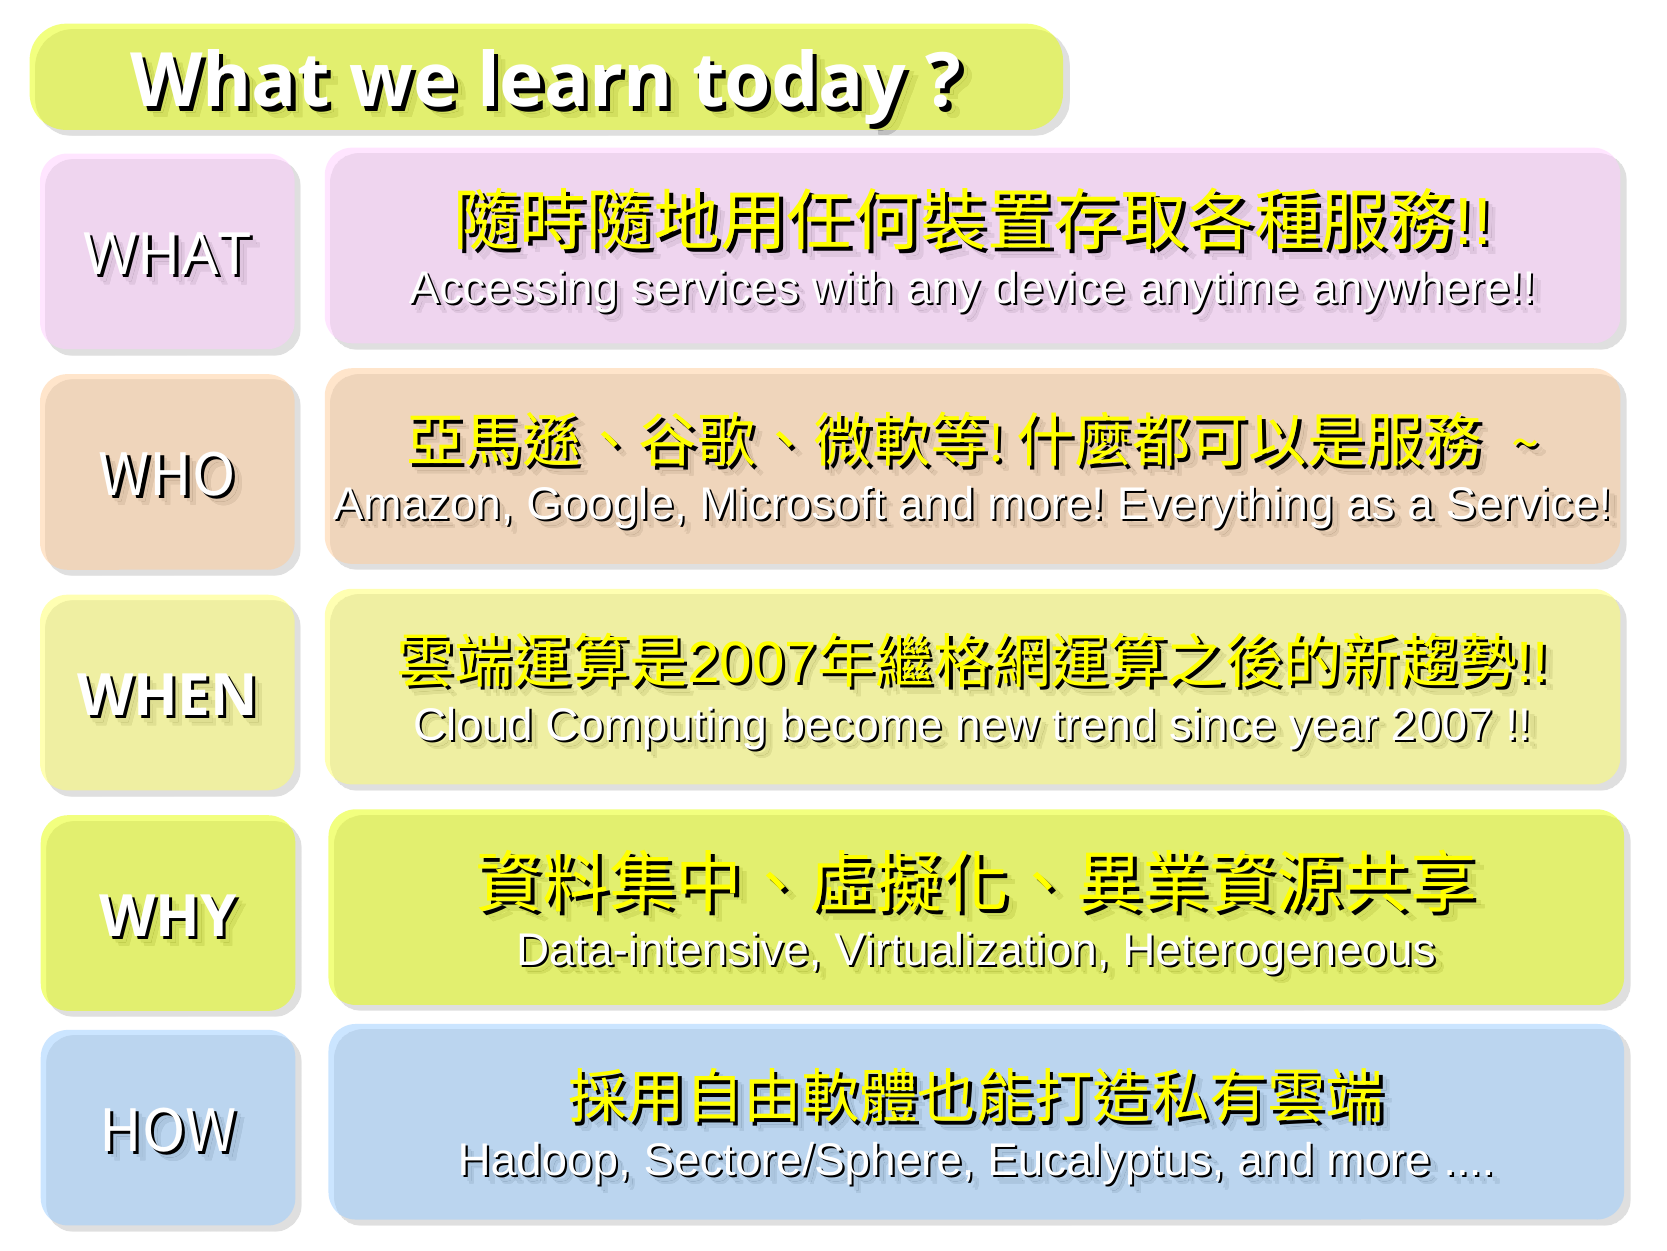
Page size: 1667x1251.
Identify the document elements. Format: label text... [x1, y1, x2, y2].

text_box 資料集中、虛擬化、異業資源共享 Data-intensive, Virtualization, Heterogeneous [328, 809, 1625, 1005]
text_box What we learn today ? [29, 23, 1064, 130]
text_box 雲端運算是2007年繼格網運算之後的新趨勢!! Cloud Computing become new trend since year 2007 !! [324, 588, 1621, 785]
text_box WHAT [40, 153, 295, 350]
text_box WHY [40, 815, 296, 1011]
text_box 採用自由軟體也能打造私有雲端 Hadoop, Sectore/Sphere, Eucalyptus, and more .... [328, 1023, 1625, 1220]
text_box 亞馬遜、谷歌、微軟等! 什麼都可以是服務 ~ Amazon, Google, Microsoft and more! Everything as a Service! [324, 368, 1621, 564]
text_box WHO [40, 374, 295, 570]
text_box 隨時隨地用任何裝置存取各種服務!! Accessing services with any device anytime anywhere!! [324, 147, 1621, 344]
text_box WHEN [40, 594, 295, 791]
text_box HOW [40, 1029, 296, 1226]
